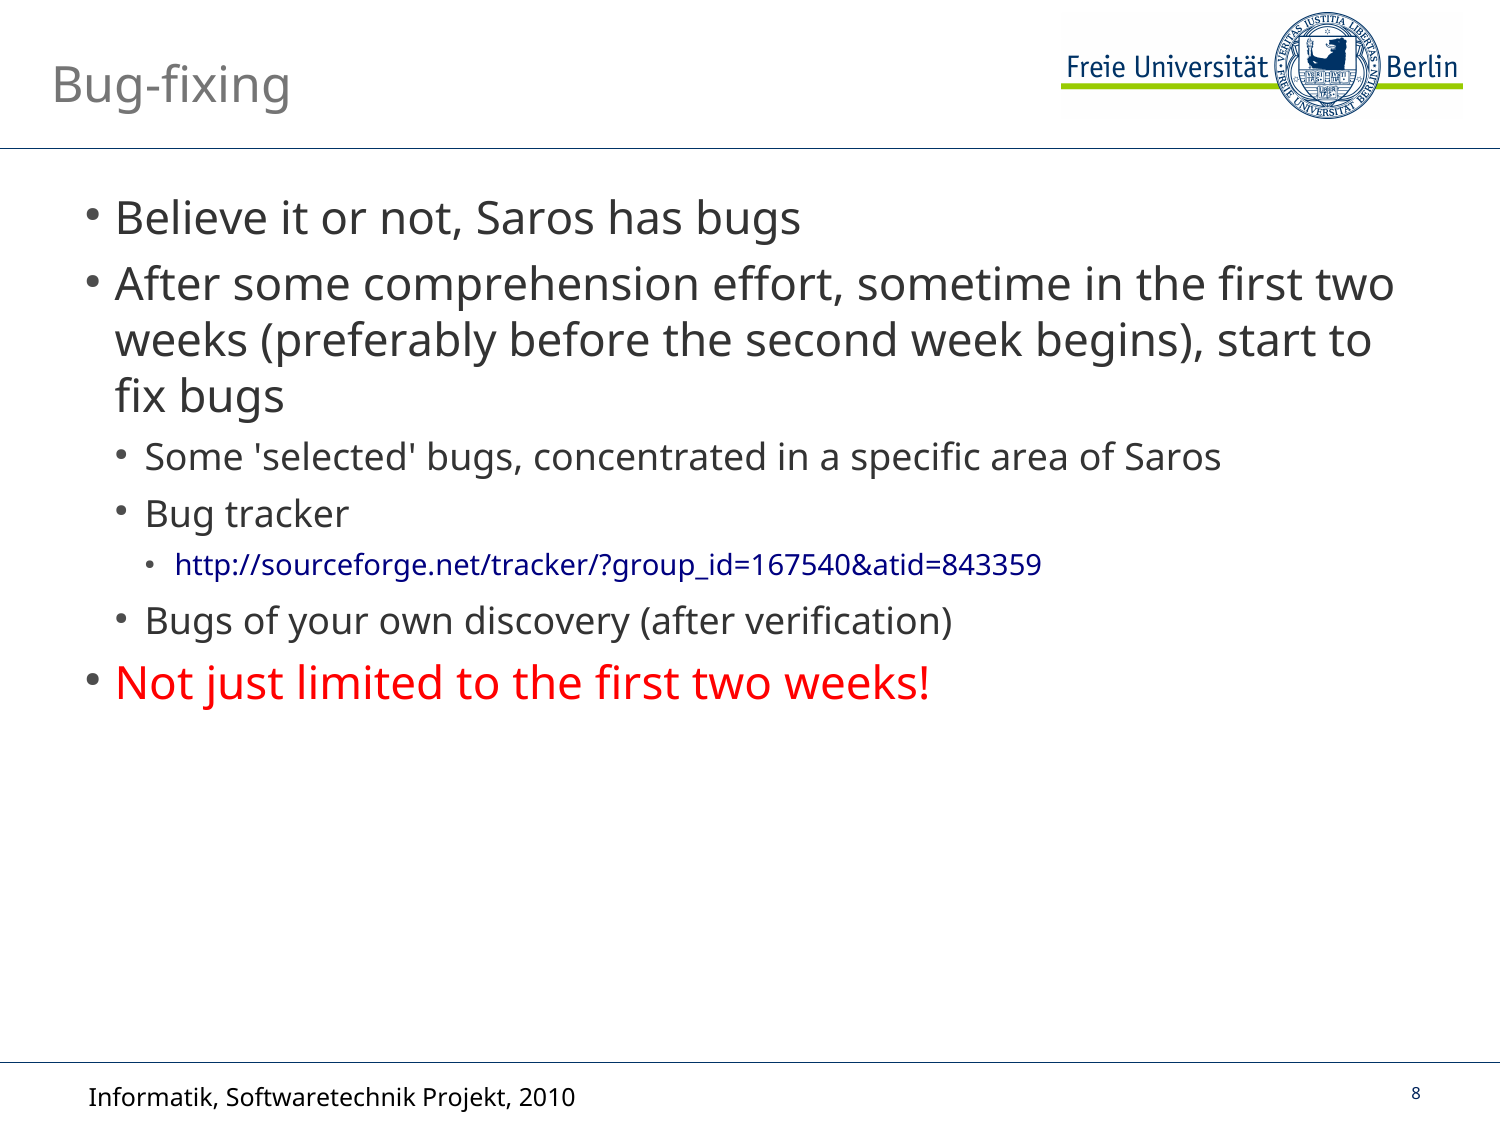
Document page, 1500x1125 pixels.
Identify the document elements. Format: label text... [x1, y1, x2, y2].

list Believe it or not, Saros has bugs After some comprehension effort, sometime in the first two weeks (preferably before the second week begins), start to fix bugs Some 'selected' bugs, concentrated in a specific area of Saros Bug tracker http://sourceforge.net/tracker/?group_id=167540&atid=843359 Bugs of your own discovery (after verification) Not just limited to the first two weeks! [54, 187, 1426, 931]
picture [1061, 12, 1463, 119]
title Bug-fixing [51, 61, 1238, 113]
